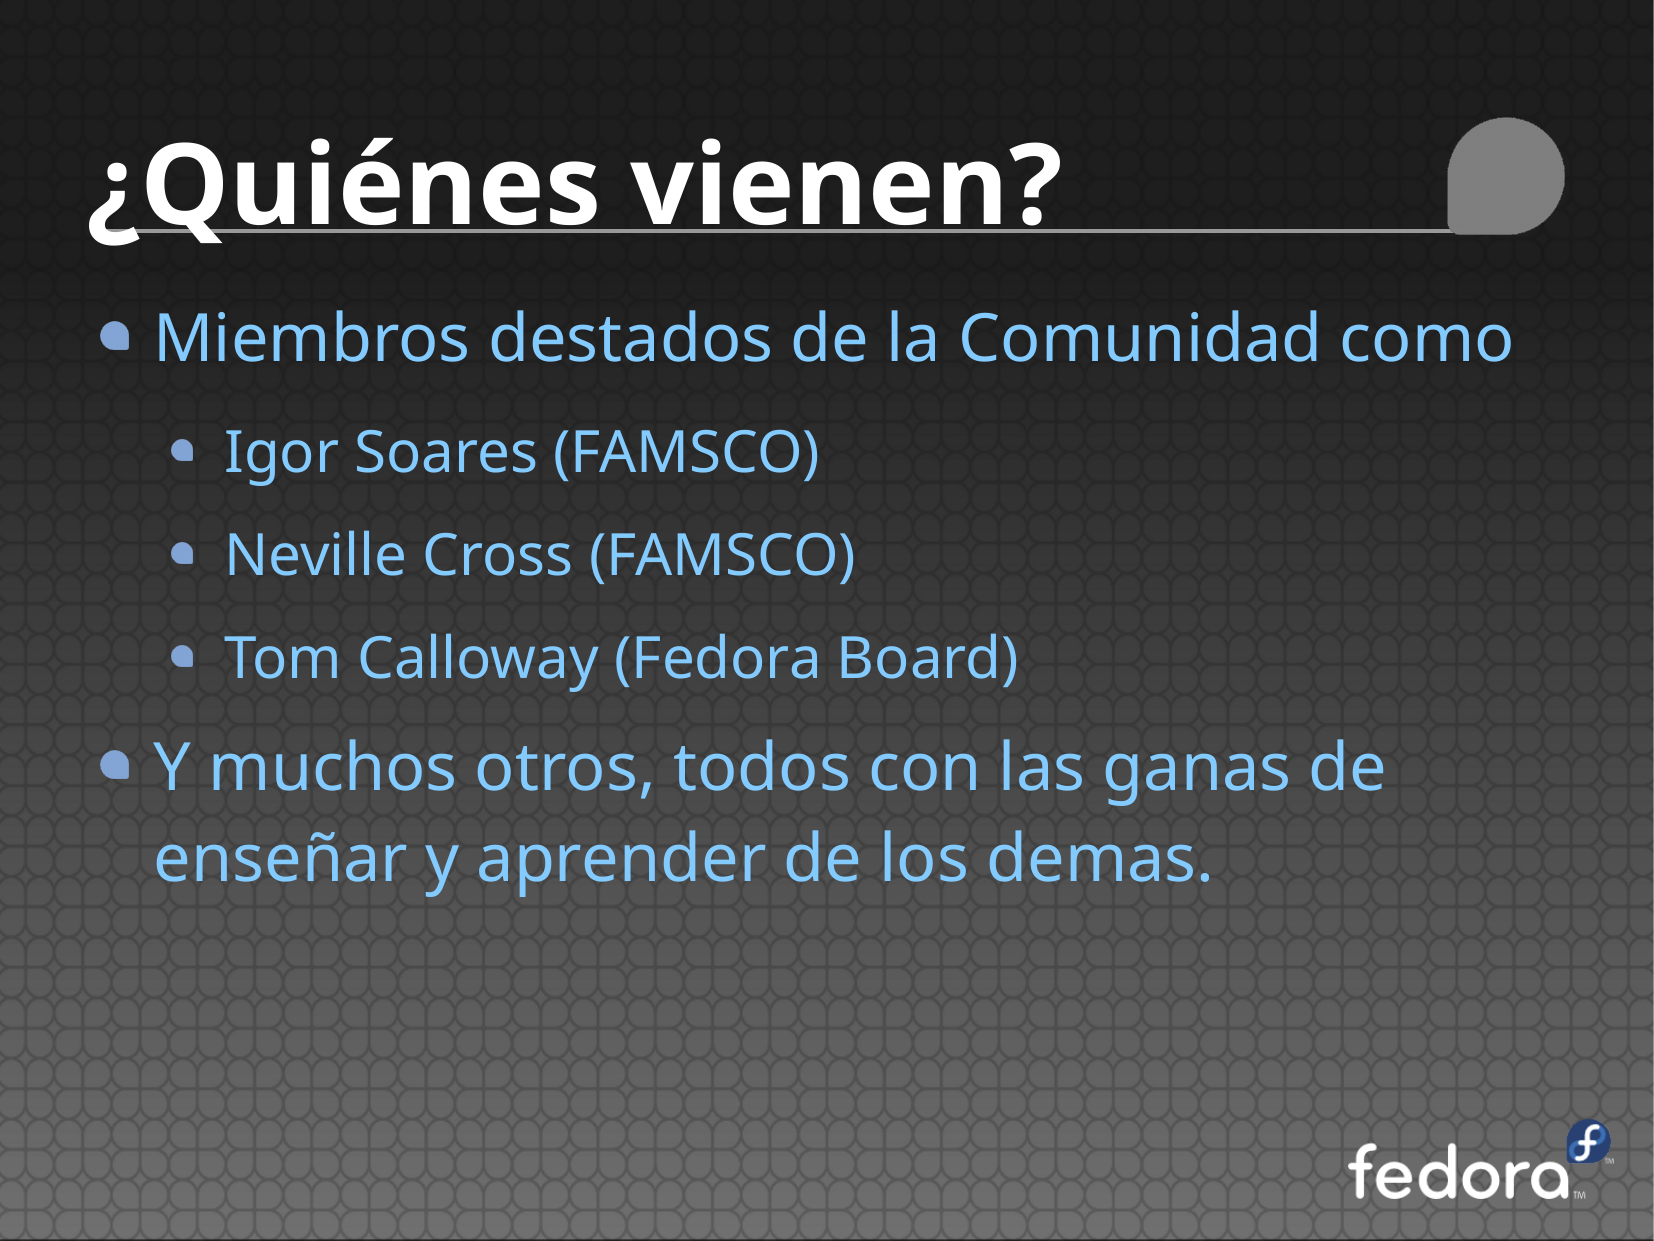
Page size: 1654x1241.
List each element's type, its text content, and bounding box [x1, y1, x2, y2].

picture [0, 0, 1654, 1241]
title ¿Quiénes vienen? [86, 112, 1576, 249]
list Miembros destados de la Comunidad como Igor Soares (FAMSCO) Neville Cross (FAMSCO) Tom Calloway (Fedora Board) Y muchos otros, todos con las ganas de enseñar y aprender de los demas. [82, 290, 1571, 1109]
